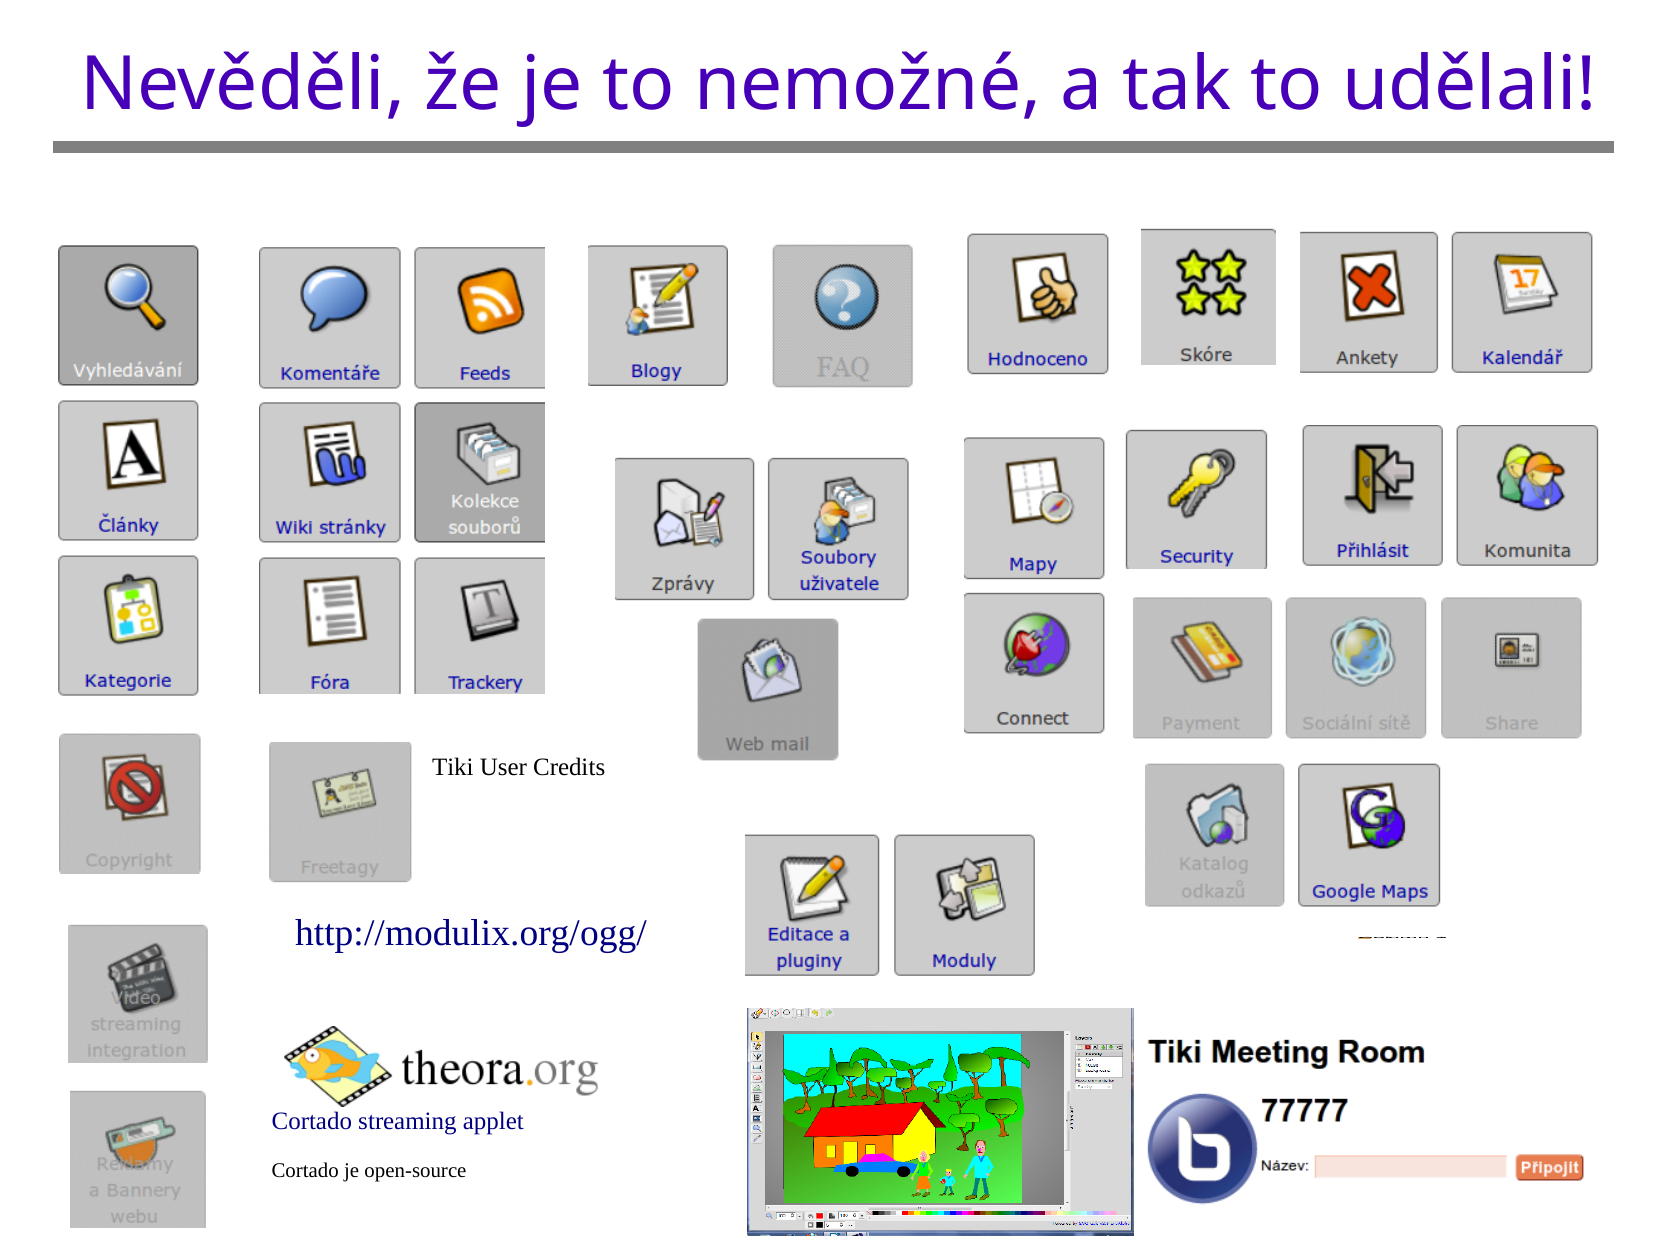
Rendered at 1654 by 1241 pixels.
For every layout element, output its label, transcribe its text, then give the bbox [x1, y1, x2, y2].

picture [283, 1026, 604, 1106]
text_box Cortado streaming applet Cortado je open-source [271, 1106, 686, 1184]
picture [960, 225, 1111, 378]
picture [745, 831, 1040, 981]
picture [47, 238, 211, 697]
picture [964, 425, 1107, 736]
picture [588, 243, 728, 386]
picture [745, 1008, 1586, 1241]
picture [1300, 227, 1595, 378]
picture [770, 242, 916, 389]
picture [263, 742, 414, 886]
picture [259, 236, 545, 694]
picture [70, 1086, 211, 1228]
picture [68, 915, 213, 1063]
text_box Tiki User Credits [425, 753, 680, 782]
picture [1133, 590, 1588, 741]
picture [1145, 755, 1444, 913]
picture [689, 610, 851, 768]
picture [1141, 224, 1276, 365]
picture [615, 448, 910, 604]
picture [1121, 425, 1276, 569]
picture [1299, 425, 1602, 576]
picture [59, 730, 207, 875]
title Nevěděli, že je to nemožné, a tak to udělali! [54, 21, 1625, 140]
text_box http://modulix.org/ogg/ [295, 911, 696, 955]
